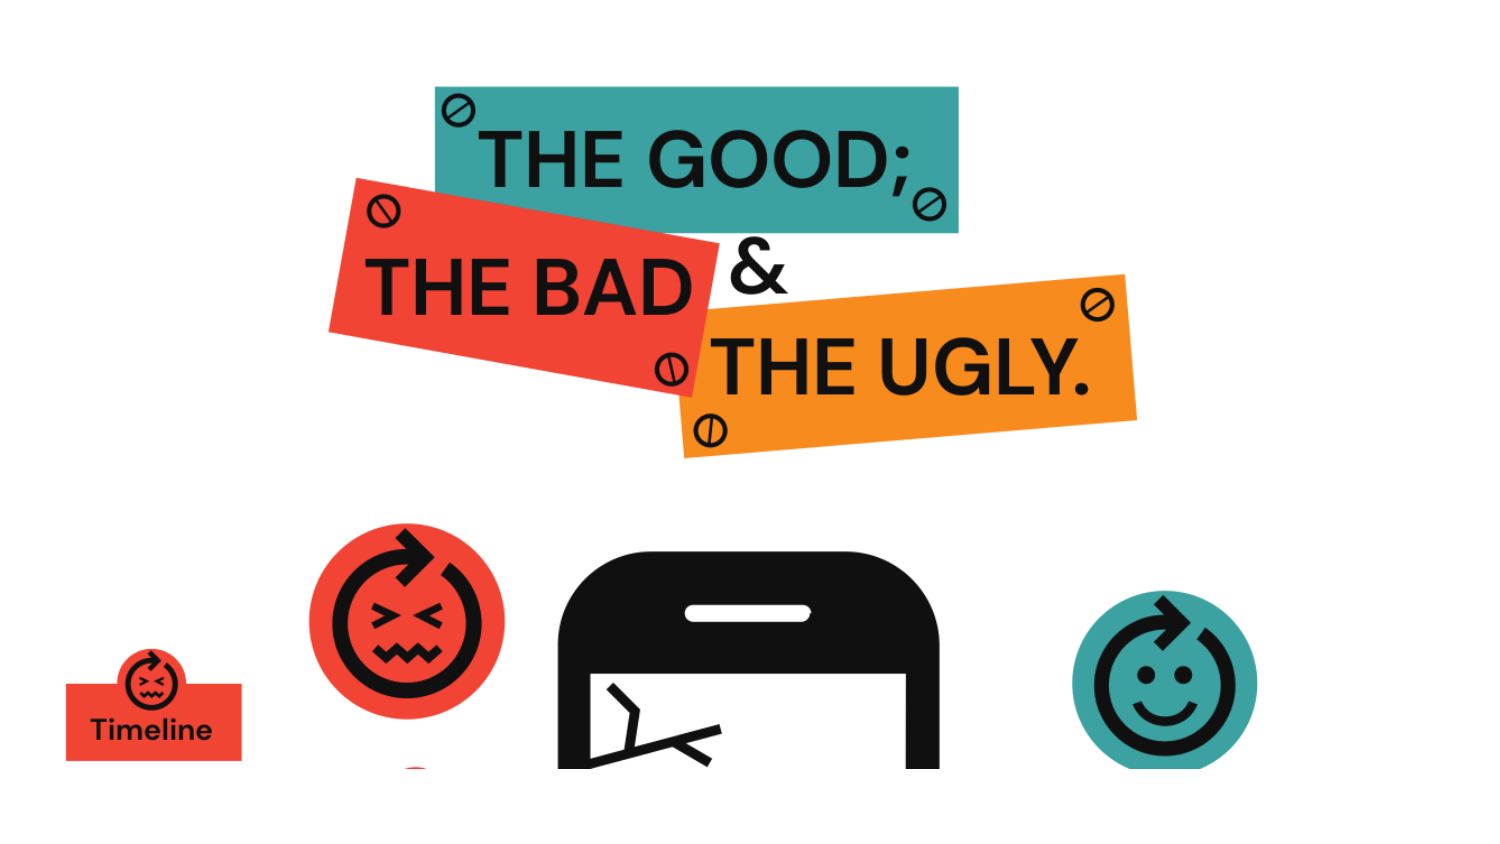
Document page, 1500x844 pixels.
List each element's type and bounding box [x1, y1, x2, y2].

picture [46, 85, 1469, 769]
